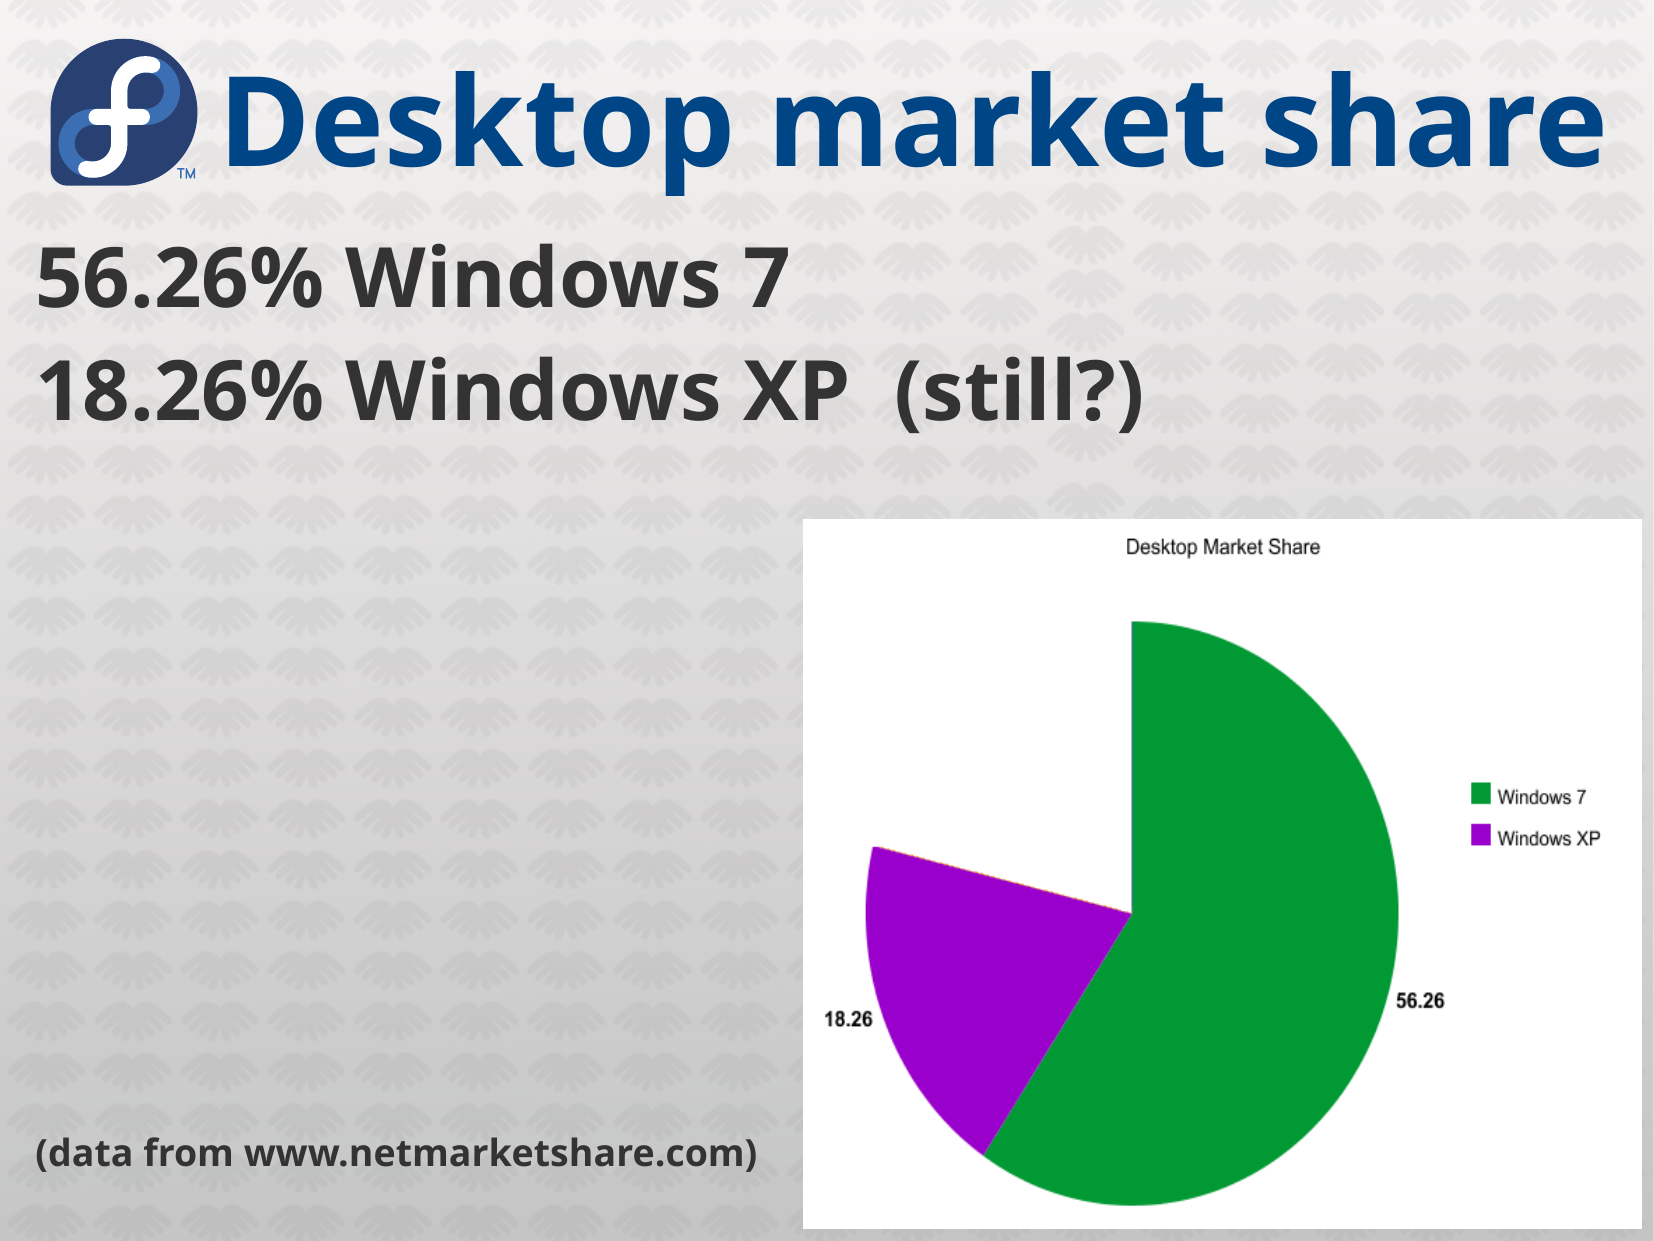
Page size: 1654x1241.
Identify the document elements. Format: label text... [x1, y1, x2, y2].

picture [0, 0, 1654, 1241]
text_box 56.26% Windows 7 18.26% Windows XP (still?) (data from www.netmarketshare.com) [35, 225, 1619, 1170]
title Desktop market share [272, 23, 1654, 213]
